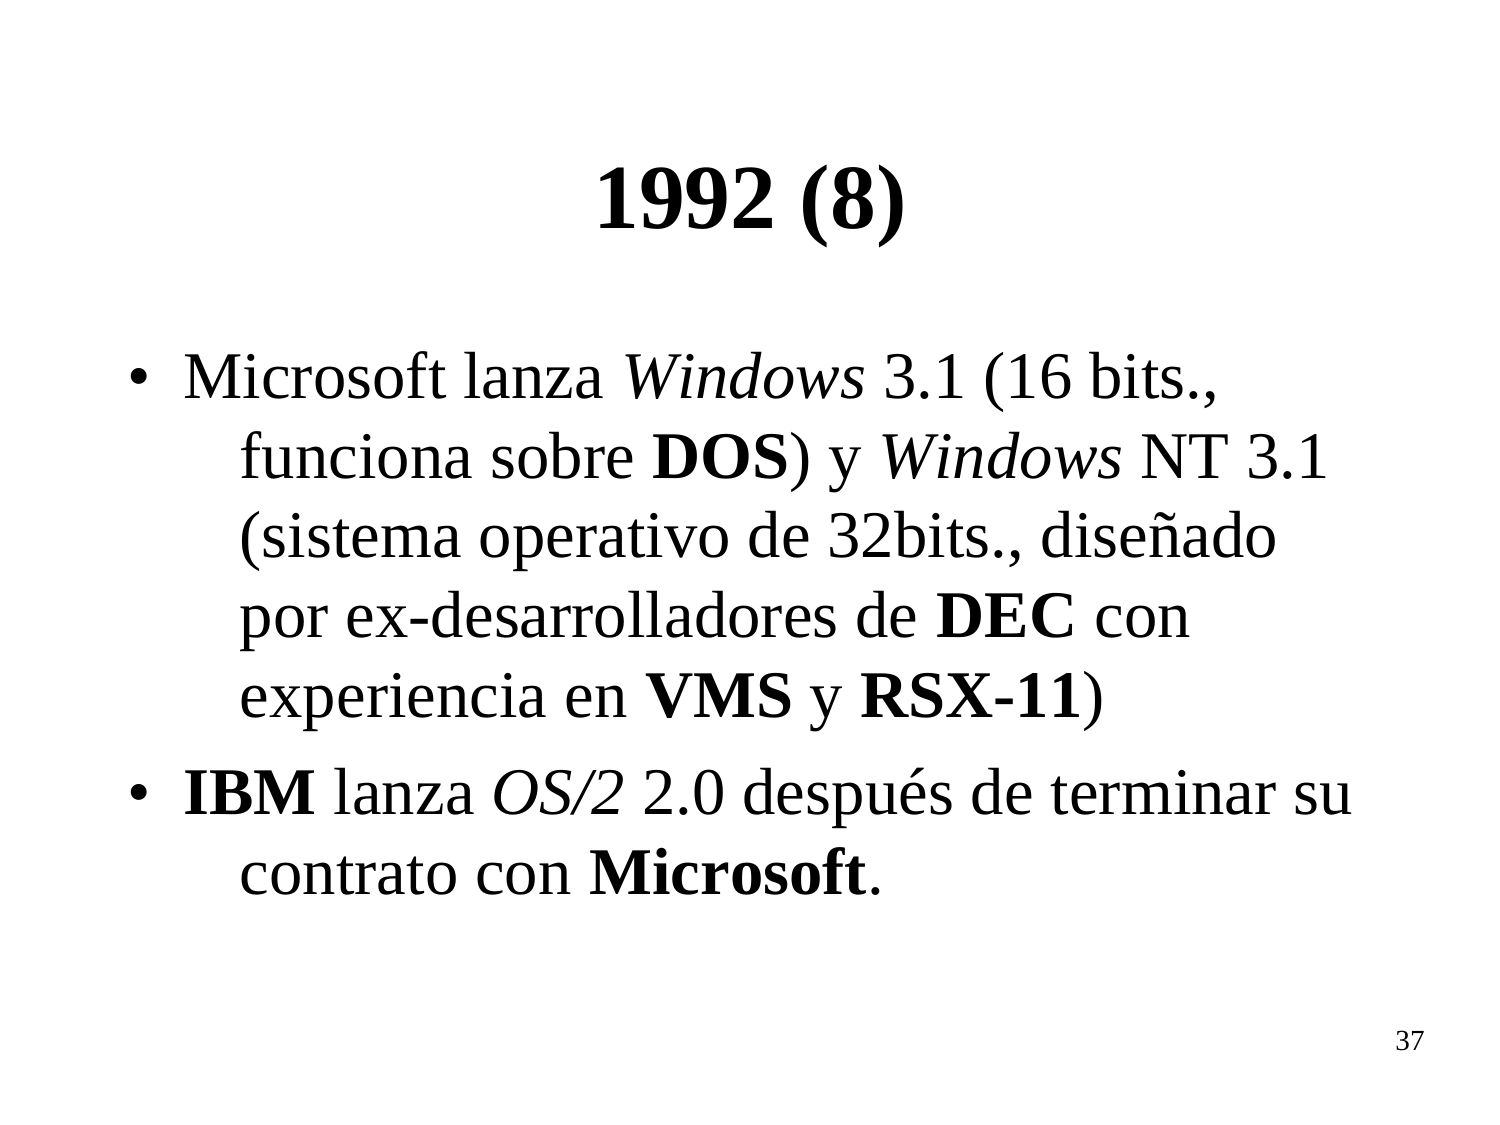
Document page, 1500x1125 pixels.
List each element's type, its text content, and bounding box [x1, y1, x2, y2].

title 1992 (8) [112, 99, 1388, 288]
list Microsoft lanza Windows 3.1 (16 bits., funciona sobre DOS) y Windows NT 3.1 (sistema operativo de 32bits., diseñado por ex-desarrolladores de DEC con experiencia en VMS y RSX-11) IBM lanza OS/2 2.0 después de terminar su contrato con Microsoft. [112, 324, 1388, 1000]
